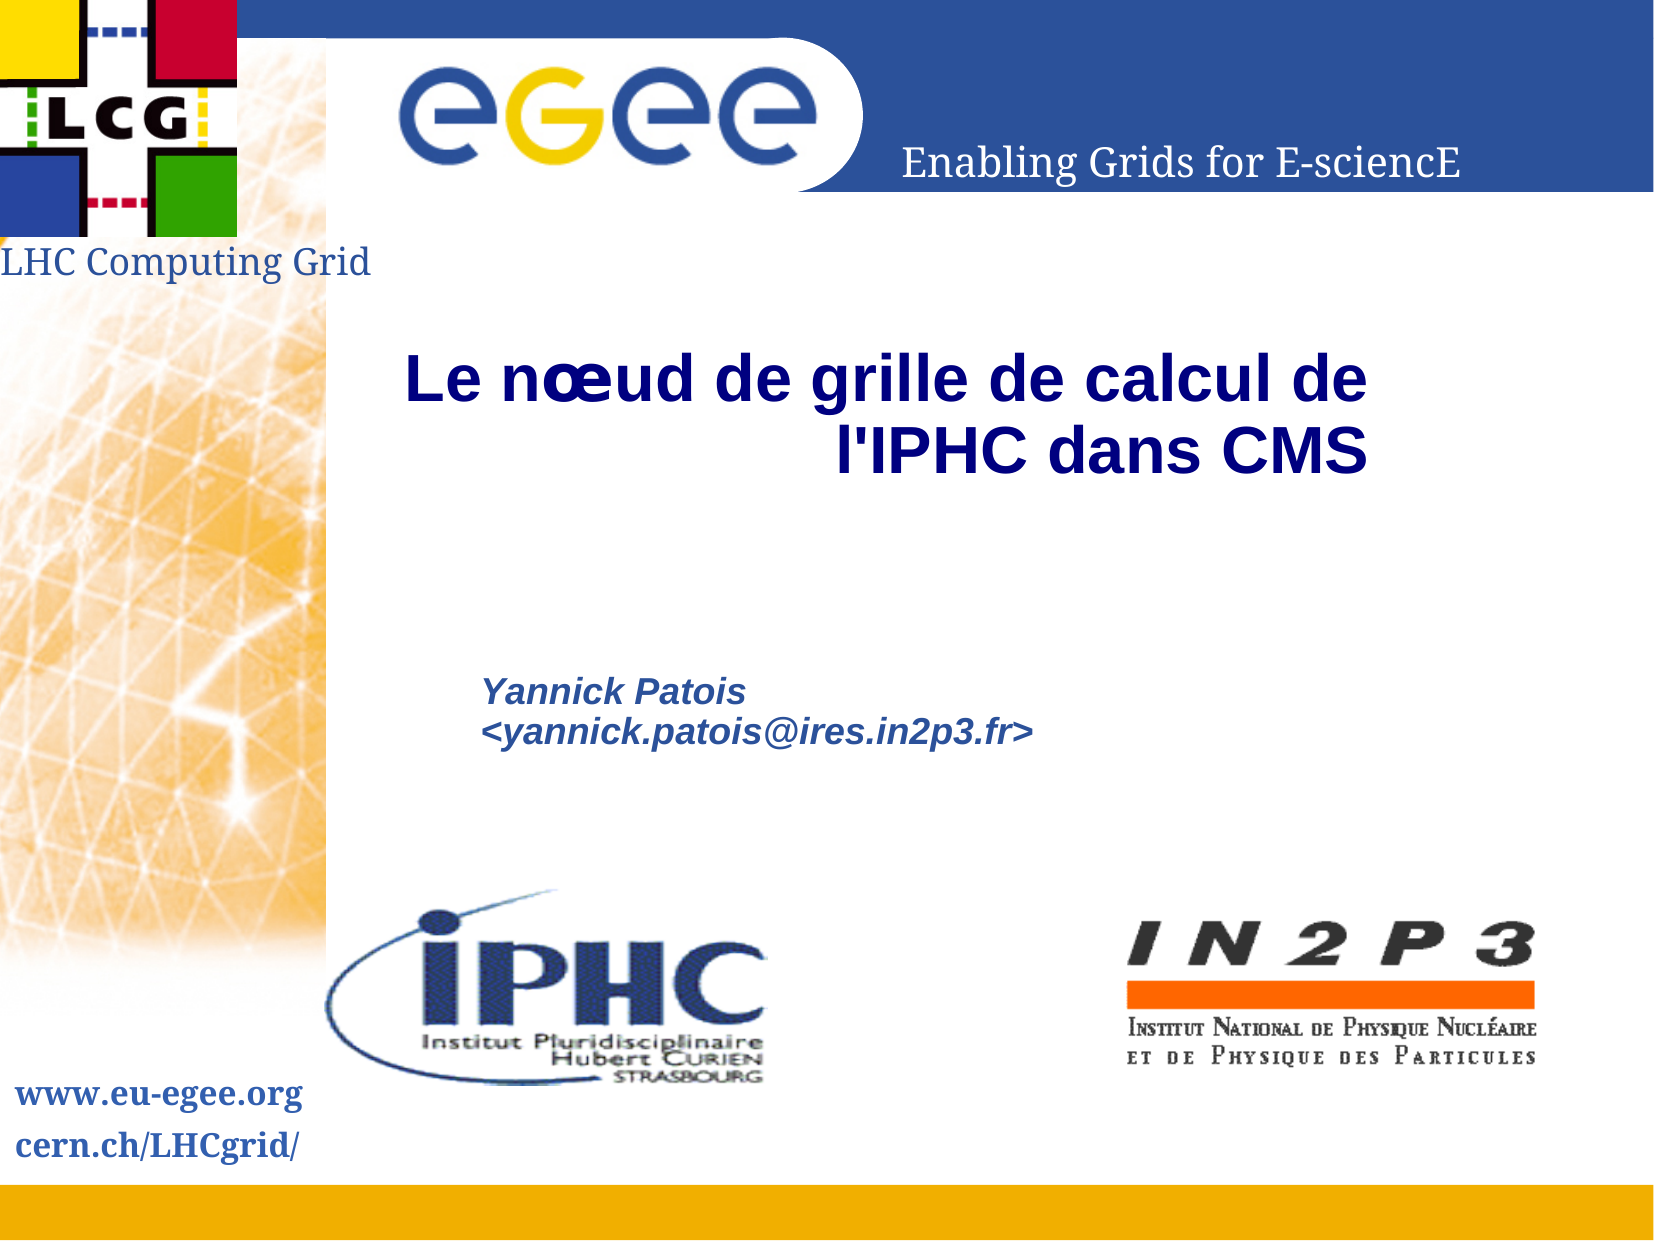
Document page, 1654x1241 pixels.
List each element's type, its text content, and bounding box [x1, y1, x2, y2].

title Le nœud de grille de calcul de l'IPHC dans CMS [389, 333, 1569, 574]
picture [392, 62, 825, 169]
picture [1126, 912, 1538, 1080]
picture [0, 38, 768, 1086]
subtitle Yannick Patois <yannick.patois@ires.in2p3.fr> [390, 664, 1270, 763]
